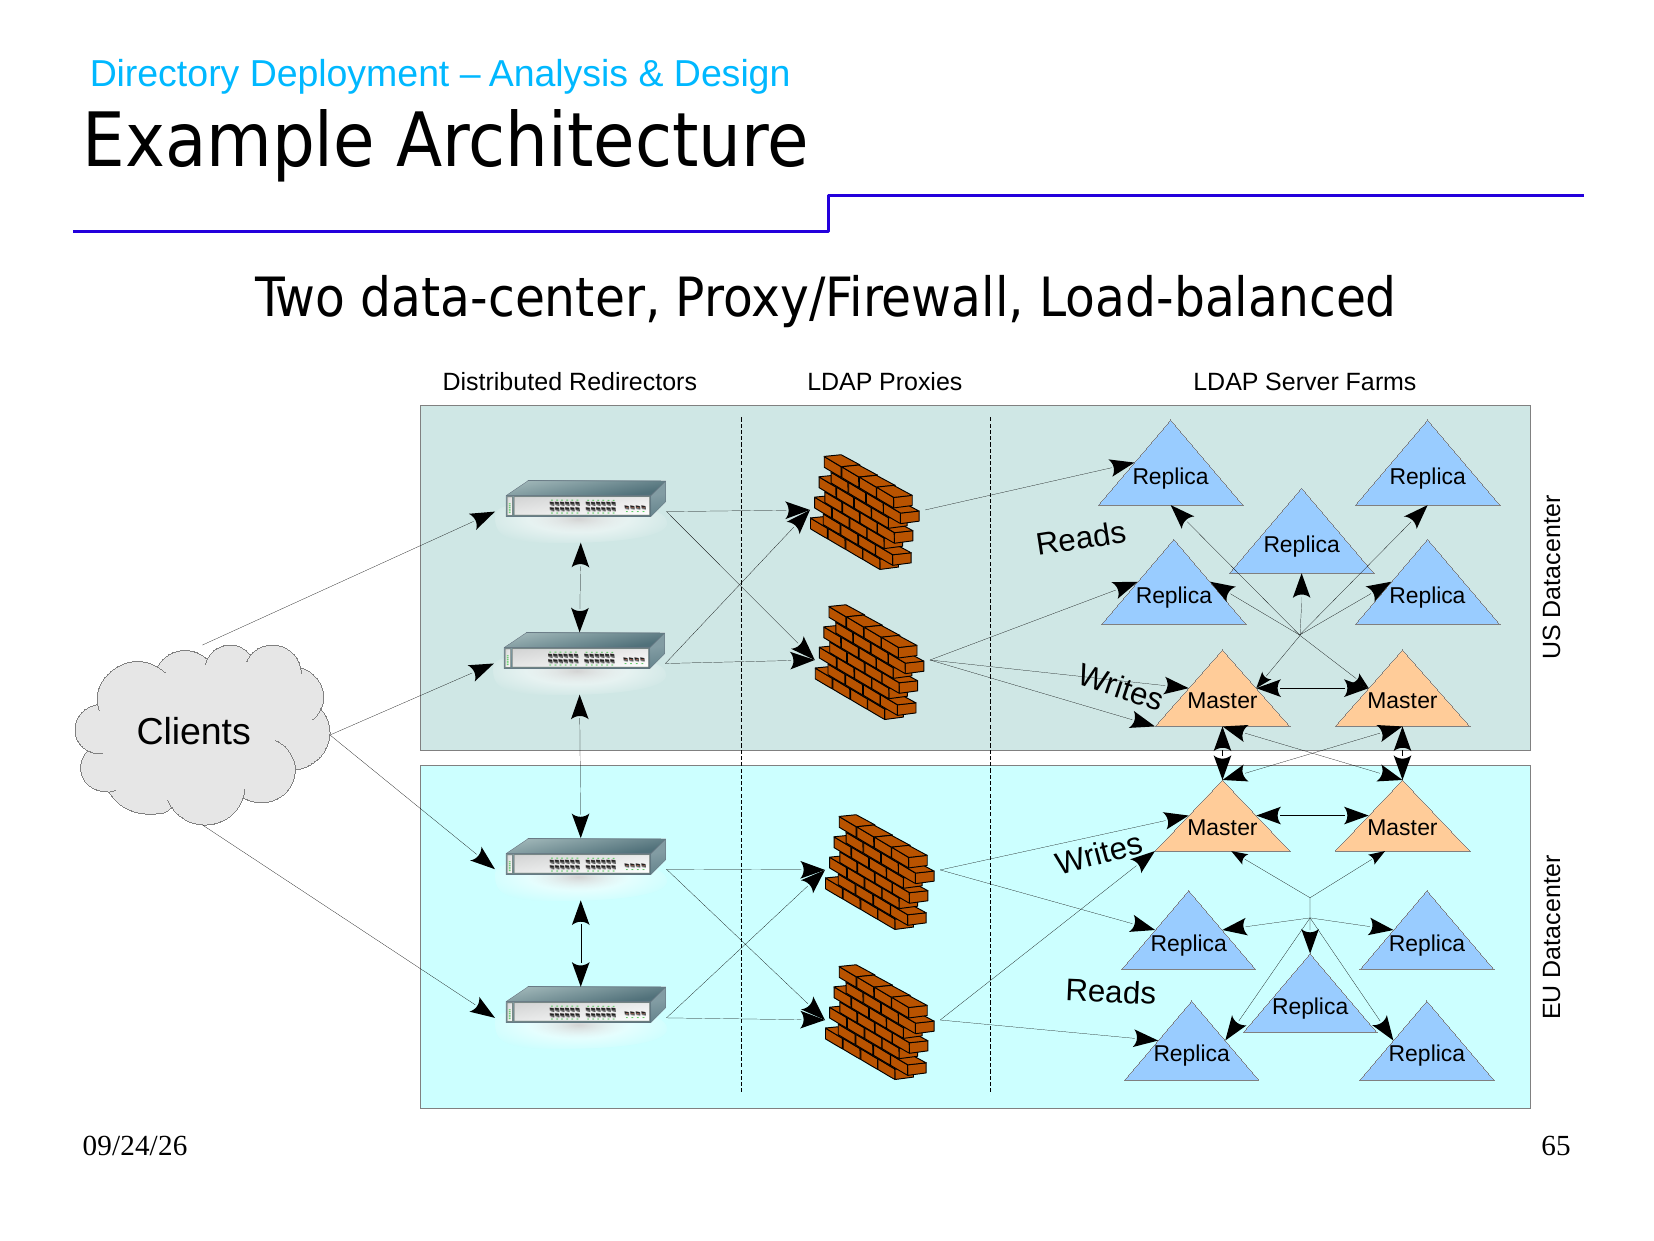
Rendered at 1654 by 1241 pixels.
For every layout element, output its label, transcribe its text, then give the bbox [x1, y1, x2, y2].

text_box Replica [1243, 954, 1378, 1033]
text_box [420, 405, 1531, 751]
text_box US Datacenter [1530, 420, 1573, 736]
picture [495, 986, 667, 1049]
text_box Replica [1101, 539, 1247, 625]
text_box Writes [1020, 810, 1178, 897]
text_box [1224, 637, 1401, 751]
text_box [1384, 765, 1401, 778]
text_box LDAP Server Farms [1140, 360, 1471, 418]
text_box Reads [1003, 502, 1159, 575]
text_box [1038, 872, 1126, 908]
picture [825, 810, 941, 930]
title Example Architecture [82, 49, 1571, 232]
text_box Directory Deployment – Analysis & Design [75, 45, 901, 103]
text_box Replica [1355, 539, 1501, 625]
text_box Master [1172, 780, 1291, 852]
text_box Replica [1098, 419, 1244, 506]
text_box Replica [1234, 488, 1368, 574]
text_box Replica [1355, 419, 1501, 506]
list Two data-center, Proxy/Firewall, Load-balanced [82, 266, 1571, 352]
picture [495, 480, 667, 543]
text_box Writes [1042, 640, 1201, 736]
text_box [945, 853, 1032, 895]
text_box Reads [1035, 963, 1188, 1021]
text_box [1224, 765, 1241, 778]
text_box Replica [1359, 1000, 1495, 1081]
text_box Master [1335, 780, 1471, 852]
text_box [1303, 921, 1317, 932]
text_box Distributed Redirectors [405, 360, 736, 418]
text_box Replica [1359, 890, 1495, 970]
text_box Master [1335, 649, 1471, 727]
text_box EU Datacenter [1530, 780, 1573, 1096]
text_box [1241, 574, 1358, 634]
picture [495, 838, 667, 901]
text_box [420, 765, 1531, 1109]
text_box Replica [1123, 890, 1256, 970]
picture [825, 960, 941, 1081]
text_box Clients [75, 645, 331, 826]
picture [810, 450, 926, 570]
text_box Master [1188, 649, 1291, 727]
text_box LDAP Proxies [736, 360, 1051, 418]
text_box [941, 662, 1130, 718]
picture [493, 632, 666, 695]
text_box Replica [1124, 1000, 1259, 1081]
text_box [1170, 820, 1183, 832]
picture [814, 600, 931, 721]
